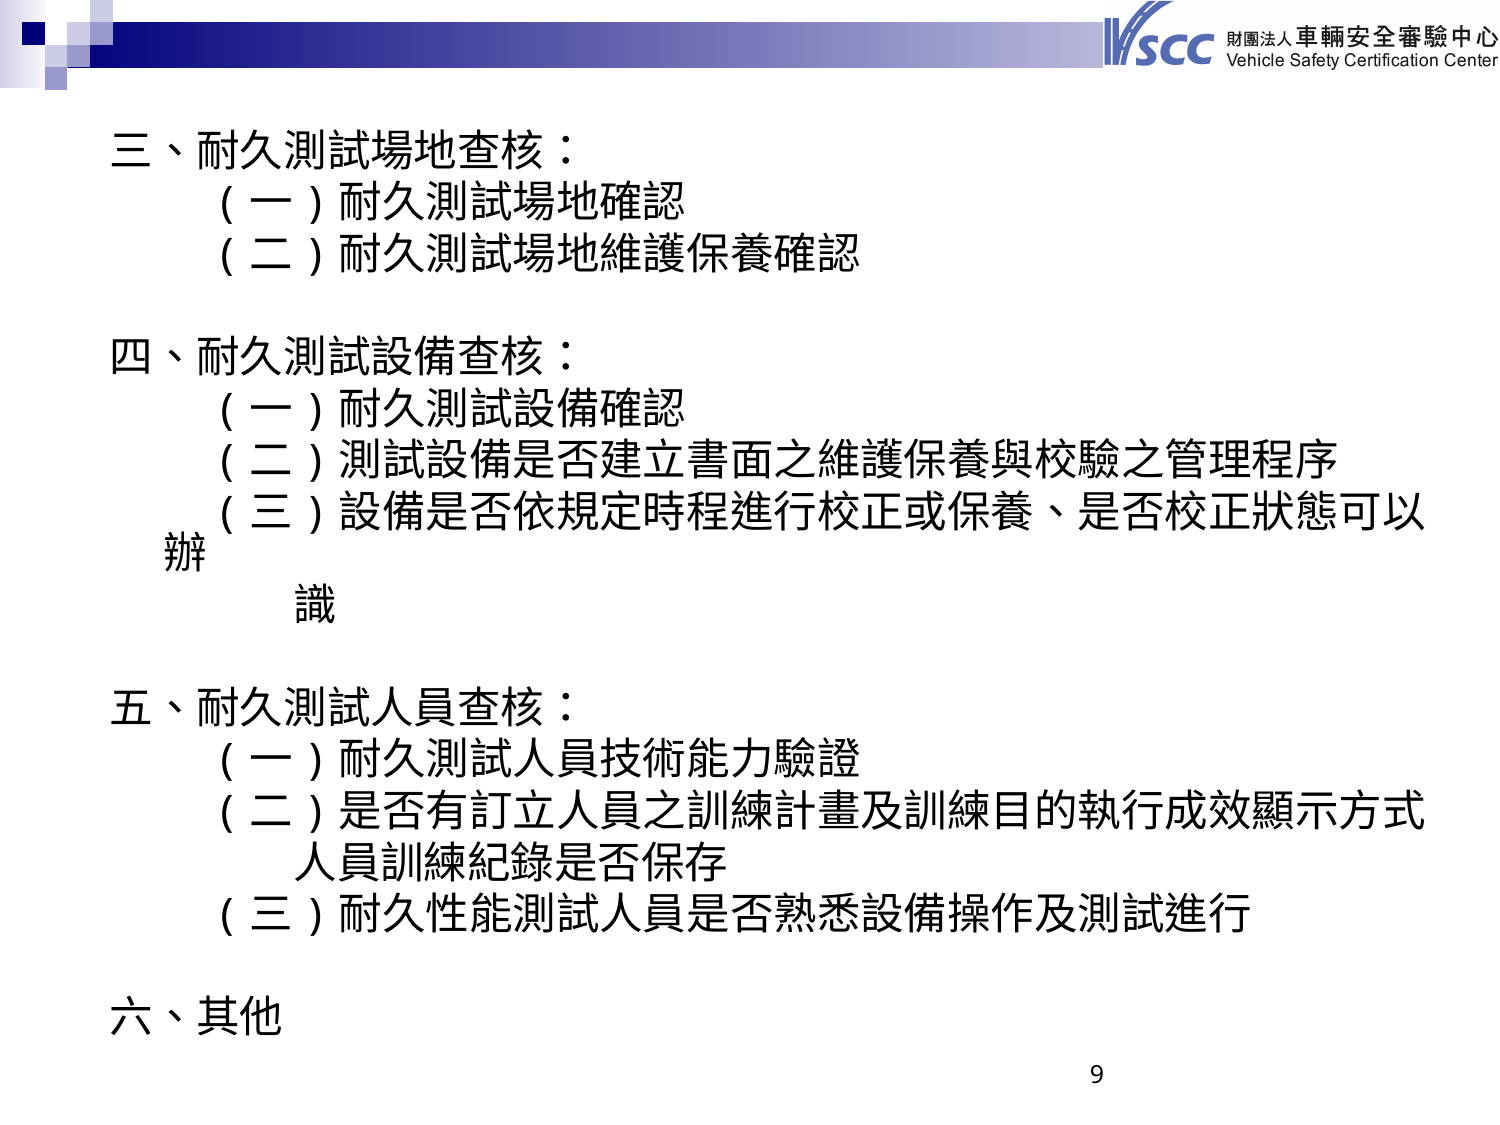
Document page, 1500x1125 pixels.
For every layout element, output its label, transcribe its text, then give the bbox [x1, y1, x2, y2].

list 三、耐久測試場地查核： (一)耐久測試場地確認 (二)耐久測試場地維護保養確認 四、耐久測試設備查核： (一)耐久測試設備確認 (二)測試設備是否建立書面之維護保養與校驗之管理程序 (三)設備是否依規定時程進行校正或保養、是否校正狀態可以辦 識 五、耐久測試人員查核： (一)耐久測試人員技術能力驗證 (二)是否有訂立人員之訓練計畫及訓練目的執行成效顯示方式 人員訓練紀錄是否保存 (三)耐久性能測試人員是否熟悉設備操作及測試進行 六、其他 [41, 125, 1471, 1059]
text_box [1074, 1059, 1426, 1101]
